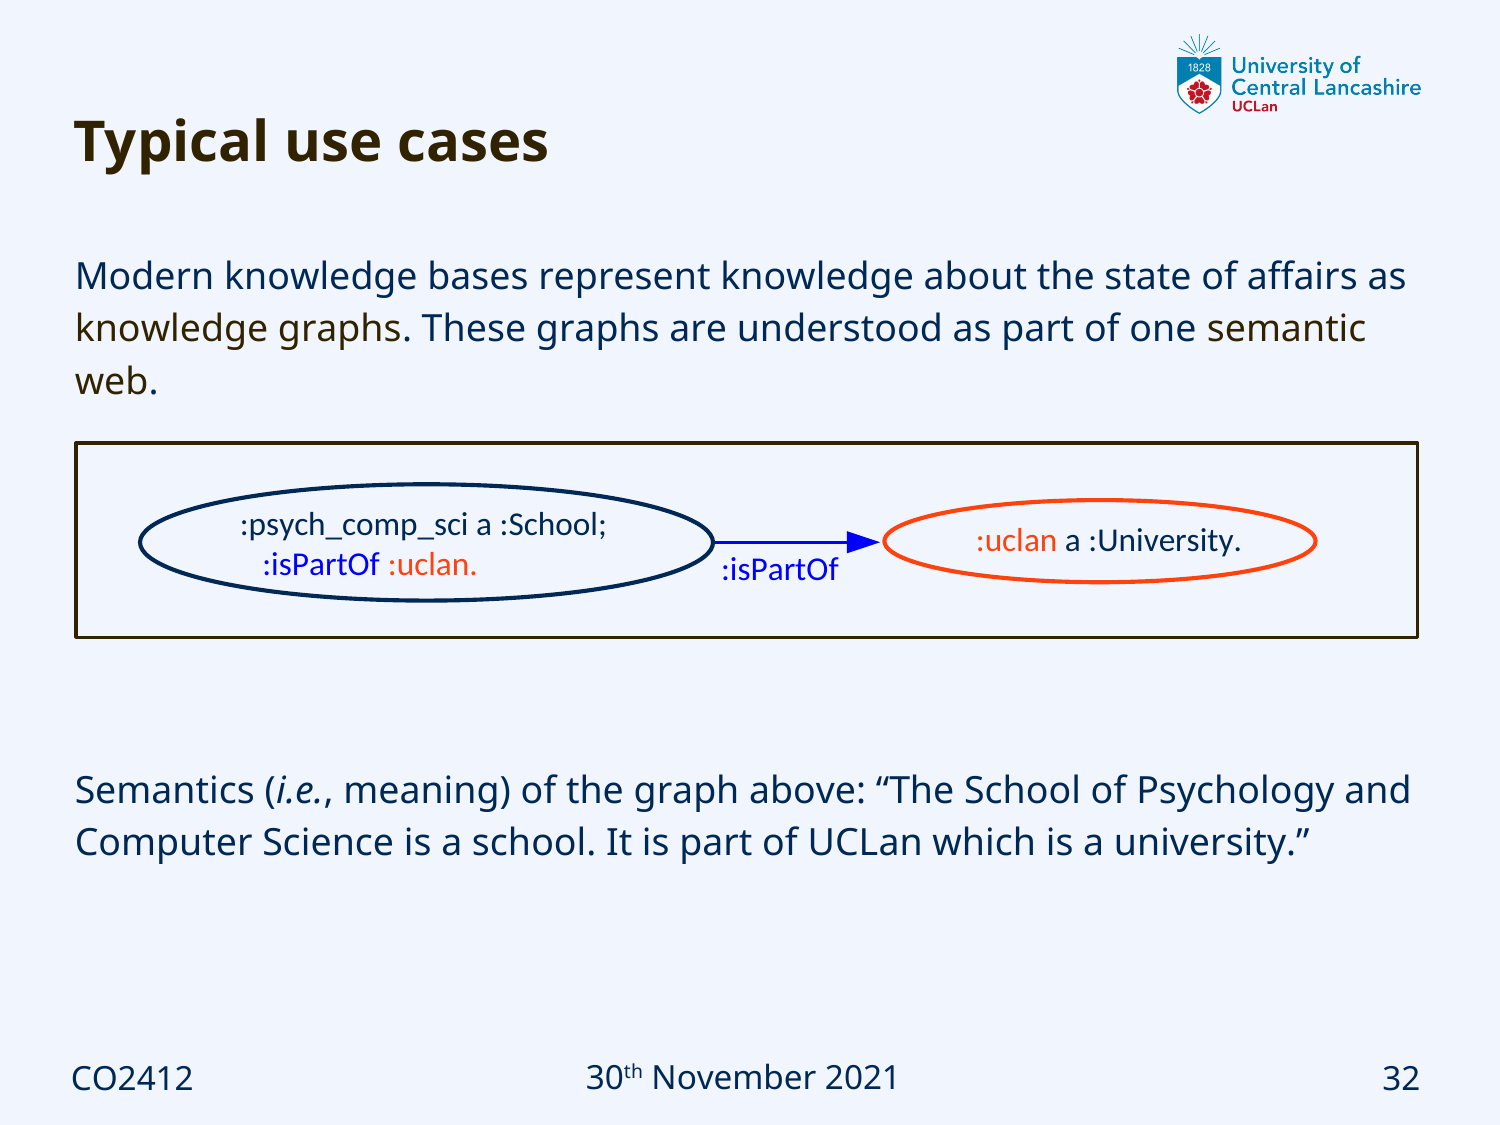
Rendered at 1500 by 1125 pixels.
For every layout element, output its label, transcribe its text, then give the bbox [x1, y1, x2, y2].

text_box Modern knowledge bases represent knowledge about the state of affairs as knowledge graphs. These graphs are understood as part of one semantic web. [60, 236, 1465, 357]
picture [1177, 34, 1421, 54]
text_box :psych_comp_sci a :School; :isPartOf :uclan. [225, 494, 656, 590]
text_box Semantics (i.e., meaning) of the graph above: “The School of Psychology and Computer Science is a school. It is part of UCLan which is a university.” [60, 750, 1465, 871]
text_box :uclan a :University. [961, 510, 1289, 566]
title Typical use cases [58, 54, 1500, 224]
text_box :isPartOf [706, 540, 866, 595]
